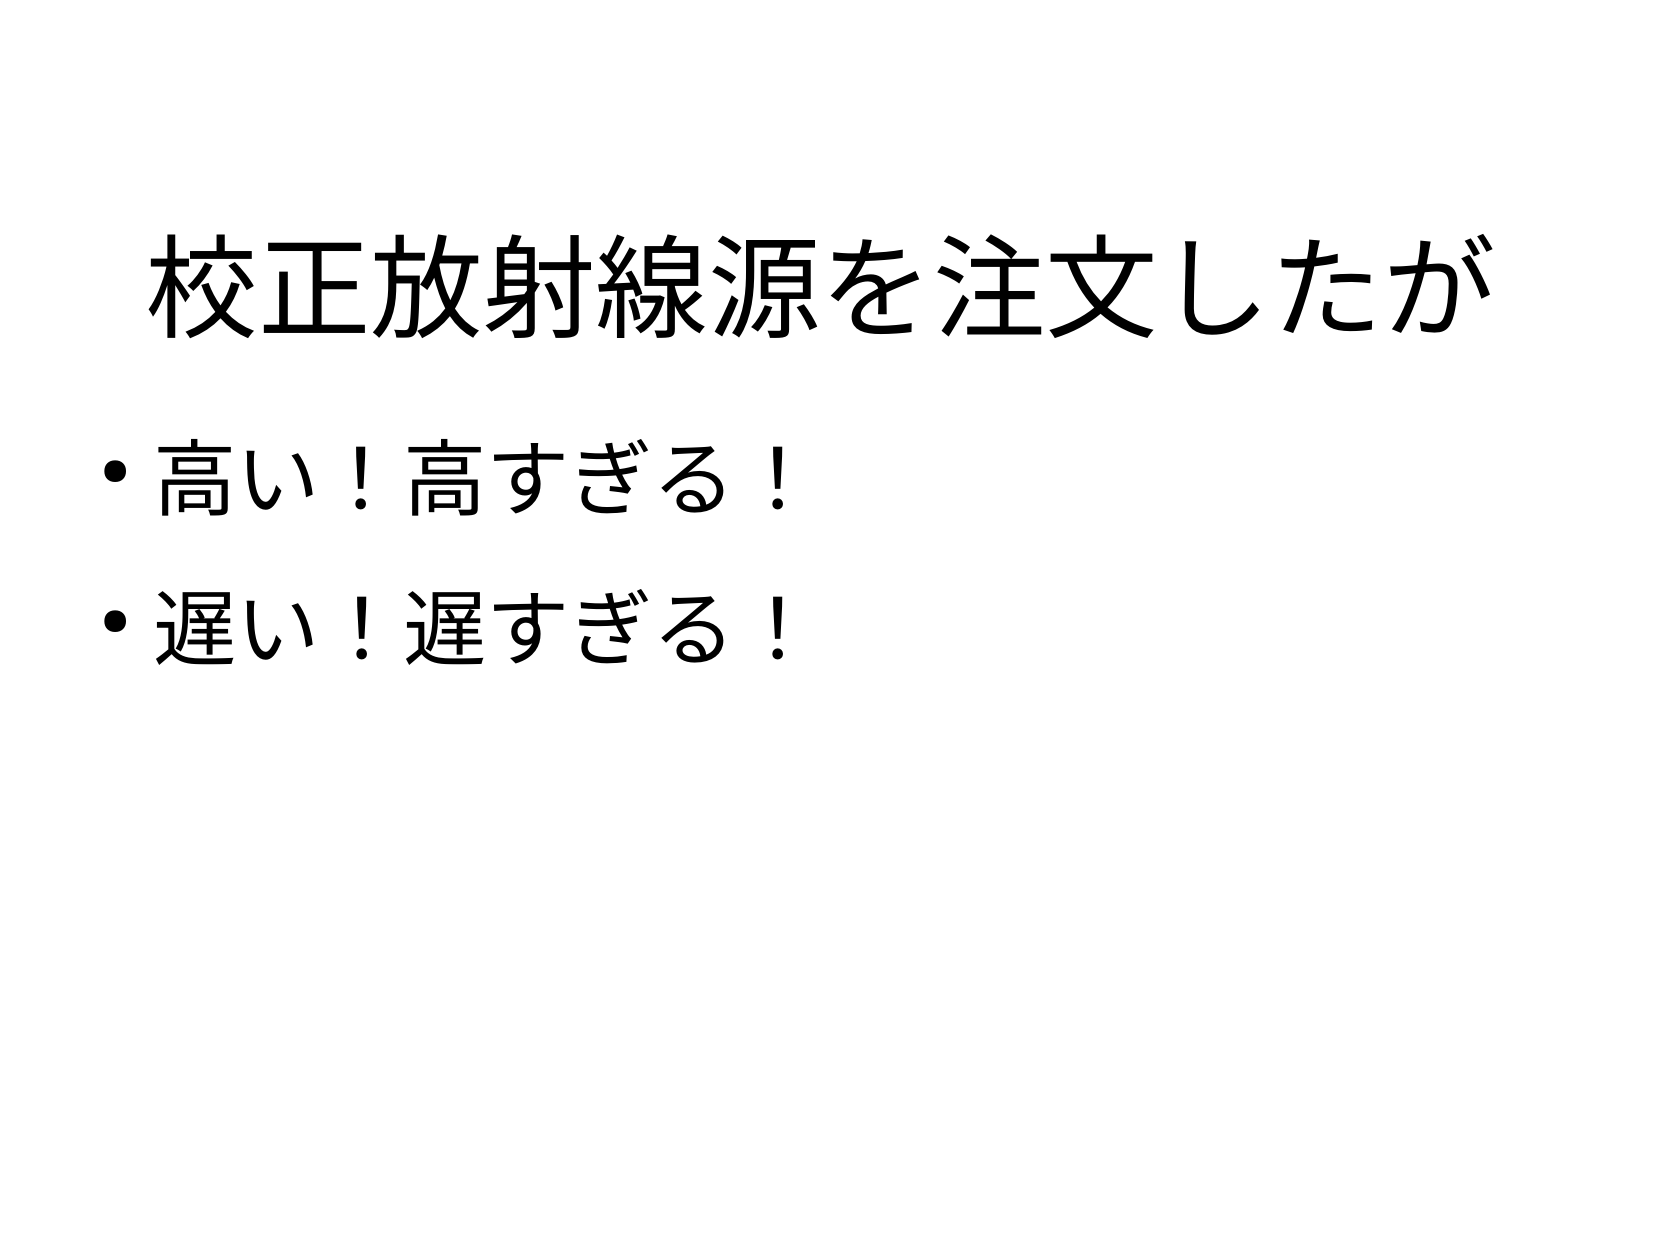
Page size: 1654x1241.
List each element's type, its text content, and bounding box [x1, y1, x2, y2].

title 校正放射線源を注文したが [76, 176, 1565, 384]
list 高い！高すぎる！ 遅い！遅すぎる！ [82, 413, 1571, 1109]
